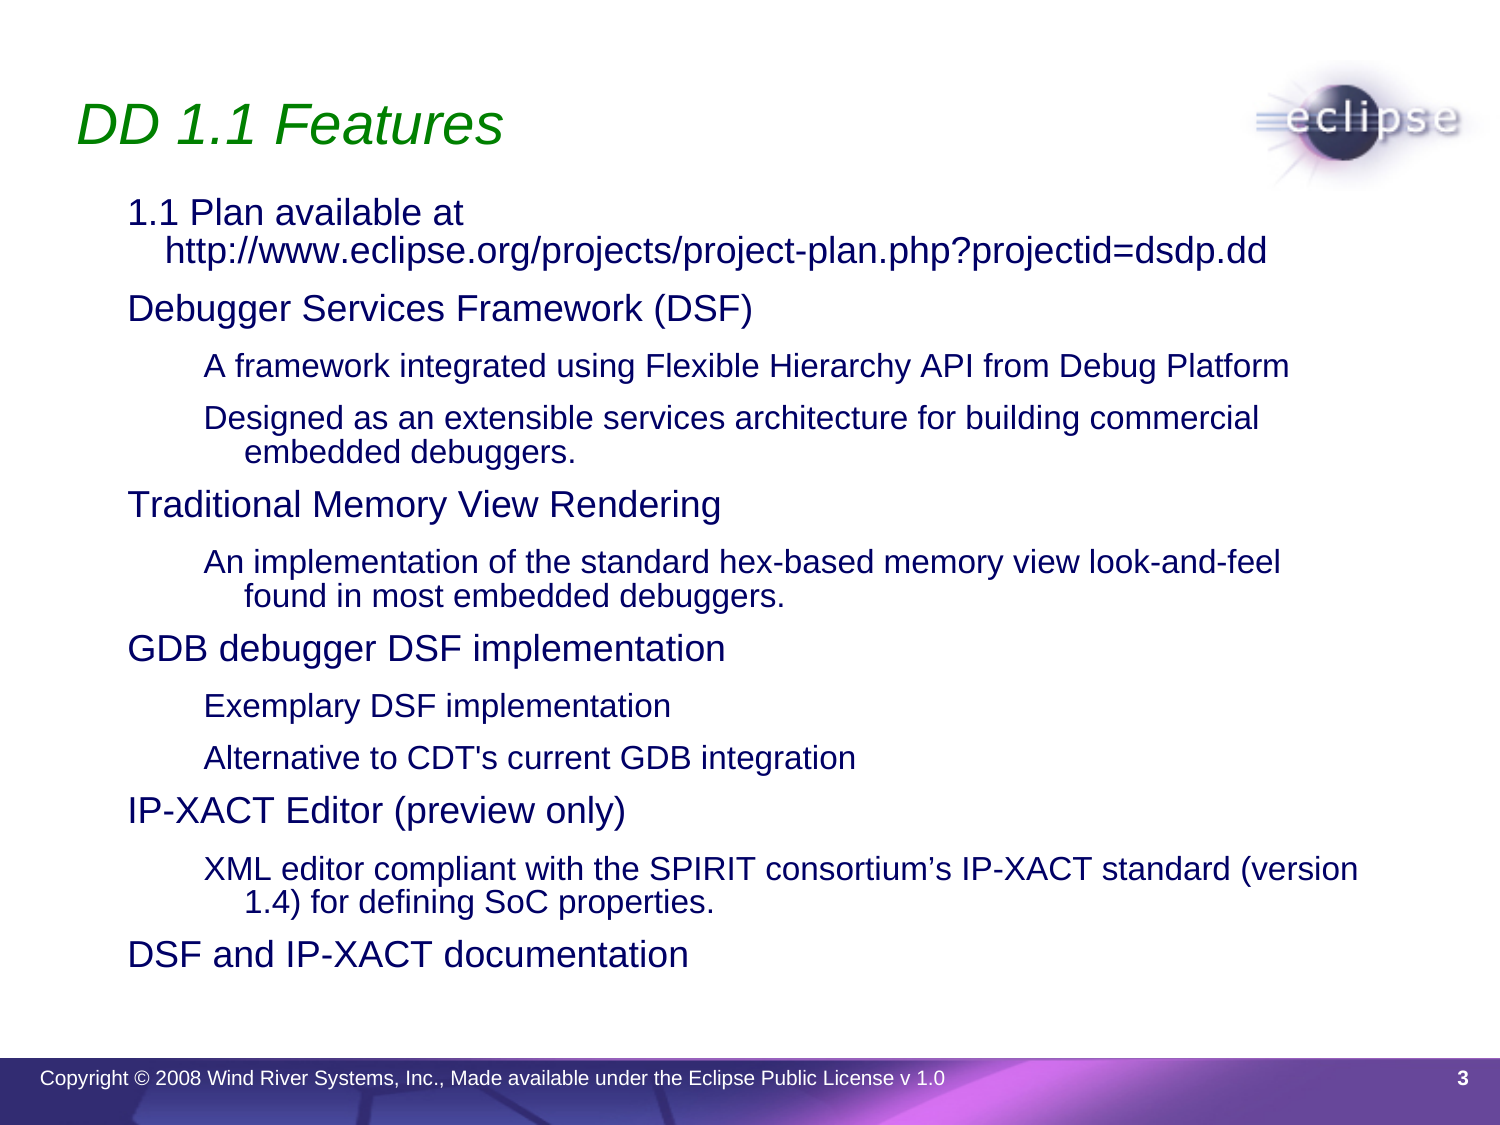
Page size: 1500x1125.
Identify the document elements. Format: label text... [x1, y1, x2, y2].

picture [1222, 60, 1500, 191]
text_box <number> [1133, 1059, 1484, 1100]
title DD 1.1 Features [26, 90, 1223, 172]
list 1.1 Plan available at http://www.eclipse.org/projects/project-plan.php?projectid=dsdp.dd Debugger Services Framework (DSF) A framework integrated using Flexible Hierarchy API from Debug Platform Designed as an extensible services architecture for building commercial embedded debuggers. Traditional Memory View Rendering An implementation of the standard hex-based memory view look-and-feel found in most embedded debuggers. GDB debugger DSF implementation Exemplary DSF implementation Alternative to CDT's current GDB integration IP-XACT Editor (preview only) XML editor compliant with the SPIRIT consortium’s IP-XACT standard (version 1.4) for defining SoC properties. DSF and IP-XACT documentation [112, 187, 1389, 1090]
picture [0, 1058, 1500, 1125]
